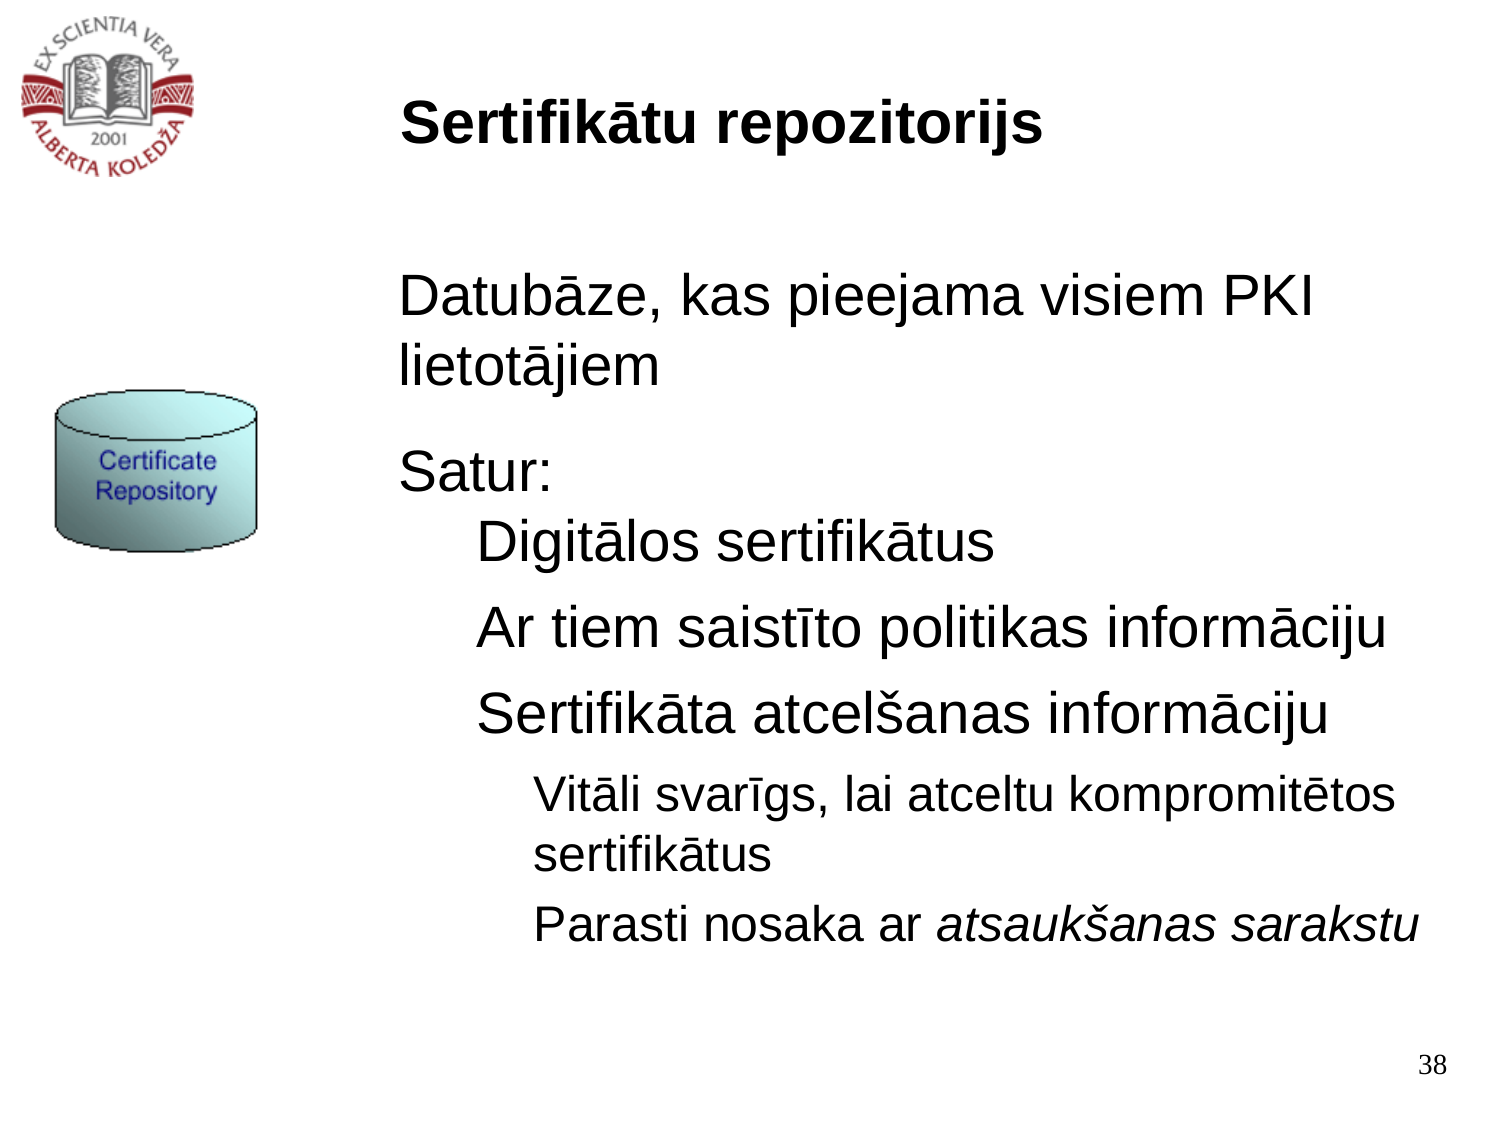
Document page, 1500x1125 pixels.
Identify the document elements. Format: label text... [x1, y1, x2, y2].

text_box <skaitlis> [1312, 1063, 1463, 1101]
text_box [50, 375, 263, 560]
picture [21, 16, 194, 177]
list Datubāze, kas pieejama visiem PKI lietotājiem Satur: Digitālos sertifikātus Ar tiem saistīto politikas informāciju Sertifikāta atcelšanas informāciju Vitāli svarīgs, lai atceltu kompromitētos sertifikātus Parasti nosaka ar atsaukšanas sarakstu [312, 249, 1463, 1063]
title Sertifikātu repozitorijs [50, 62, 1374, 175]
